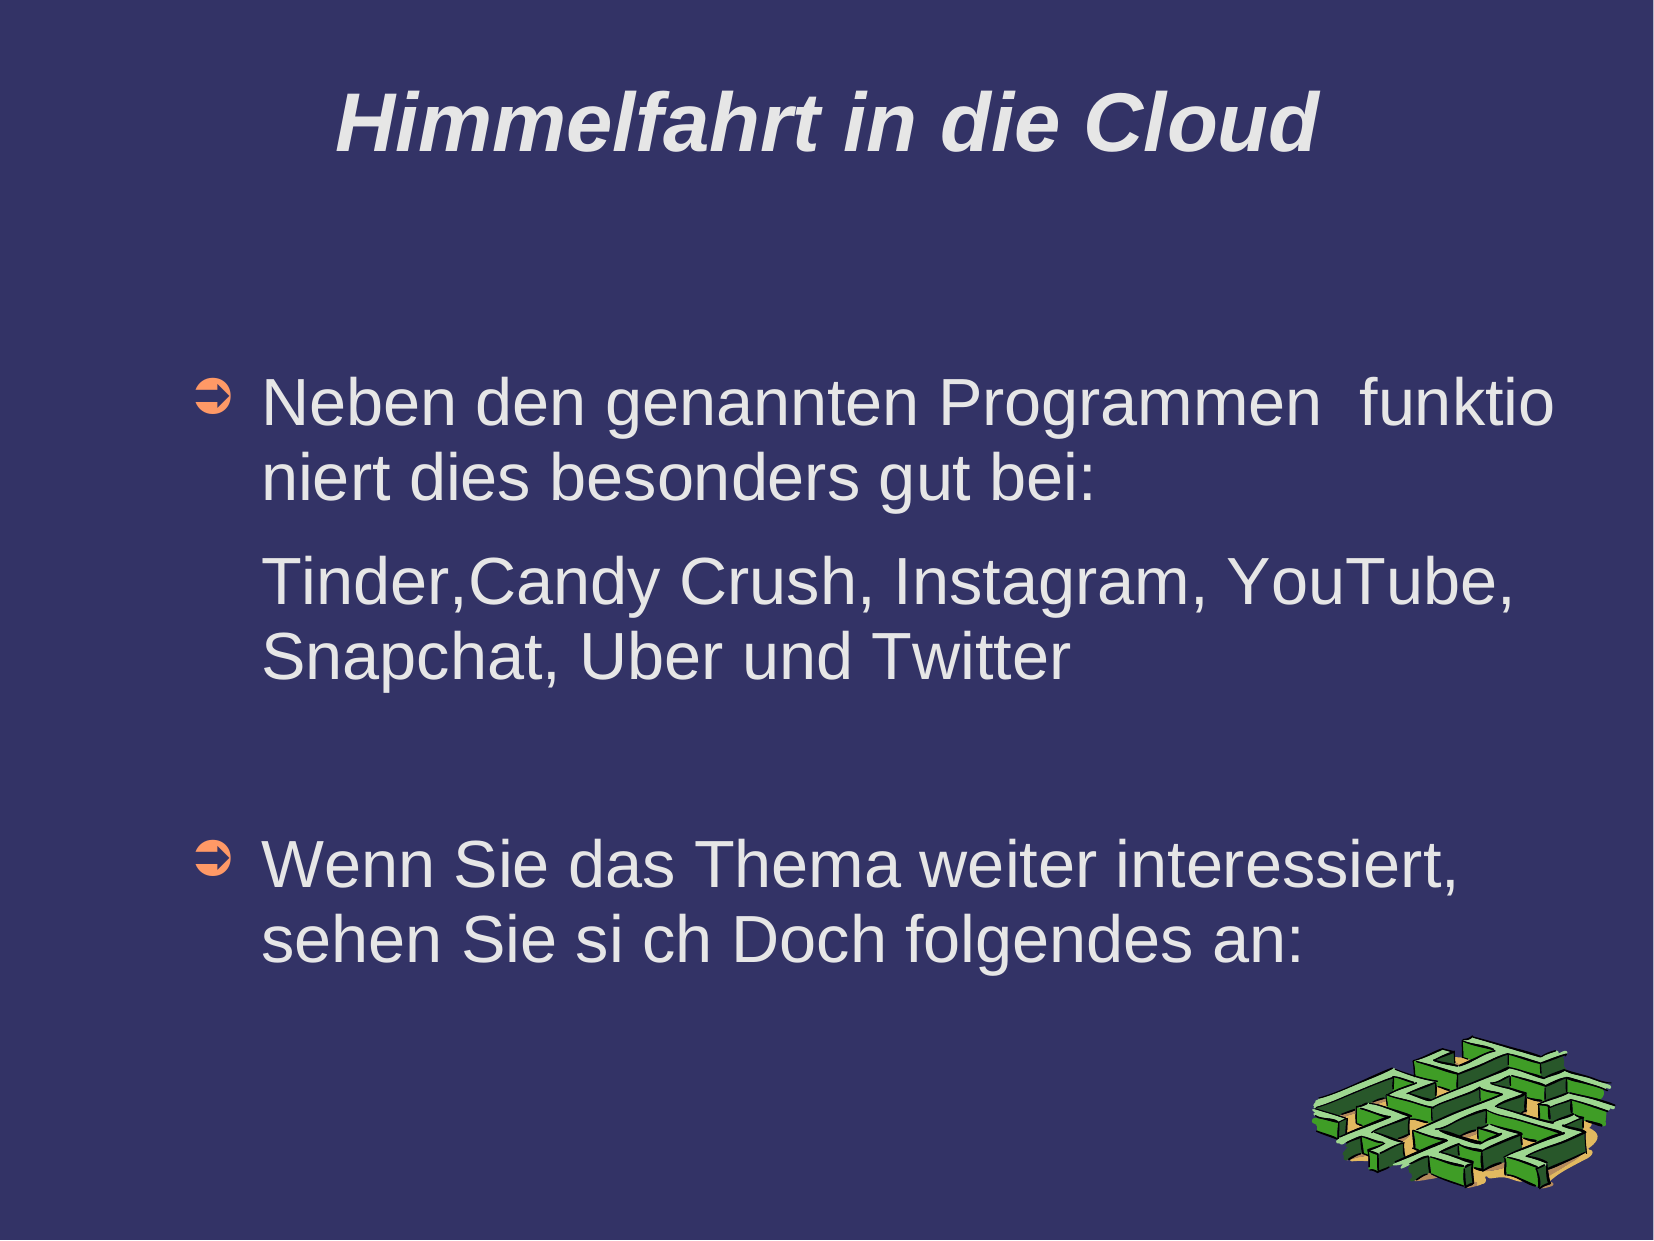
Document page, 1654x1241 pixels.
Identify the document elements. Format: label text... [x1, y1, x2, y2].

list Neben den genannten Programmen funktio niert dies besonders gut bei: Tinder,Candy Crush, Instagram, YouTube, Snapchat, Uber und Twitter Wenn Sie das Thema weiter interessiert, sehen Sie si ch Doch folgendes an: [178, 364, 1570, 1147]
title Himmelfahrt in die Cloud [121, 19, 1534, 227]
